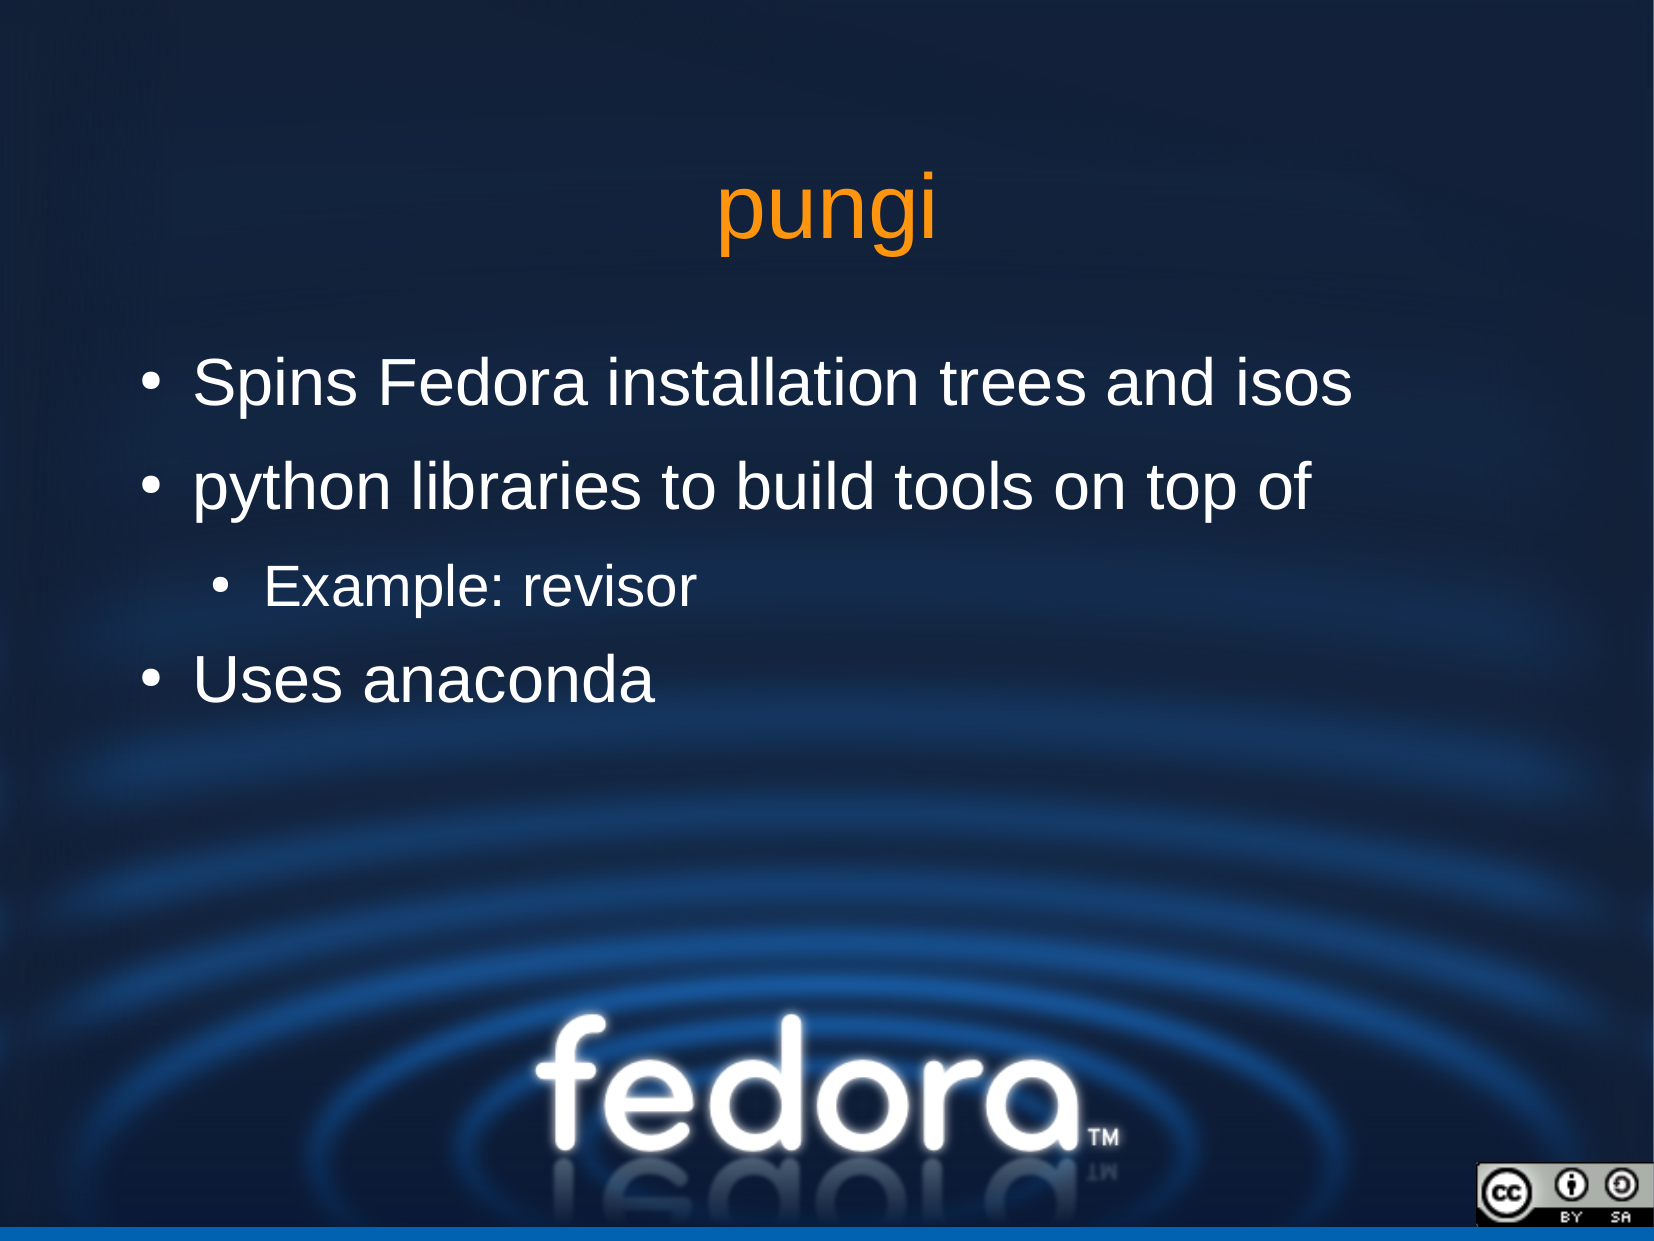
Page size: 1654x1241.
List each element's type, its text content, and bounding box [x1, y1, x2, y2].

picture [0, 0, 1654, 1227]
list Spins Fedora installation trees and isos python libraries to build tools on top of Example: revisor Uses anaconda [121, 344, 1534, 1112]
title pungi [121, 110, 1534, 303]
